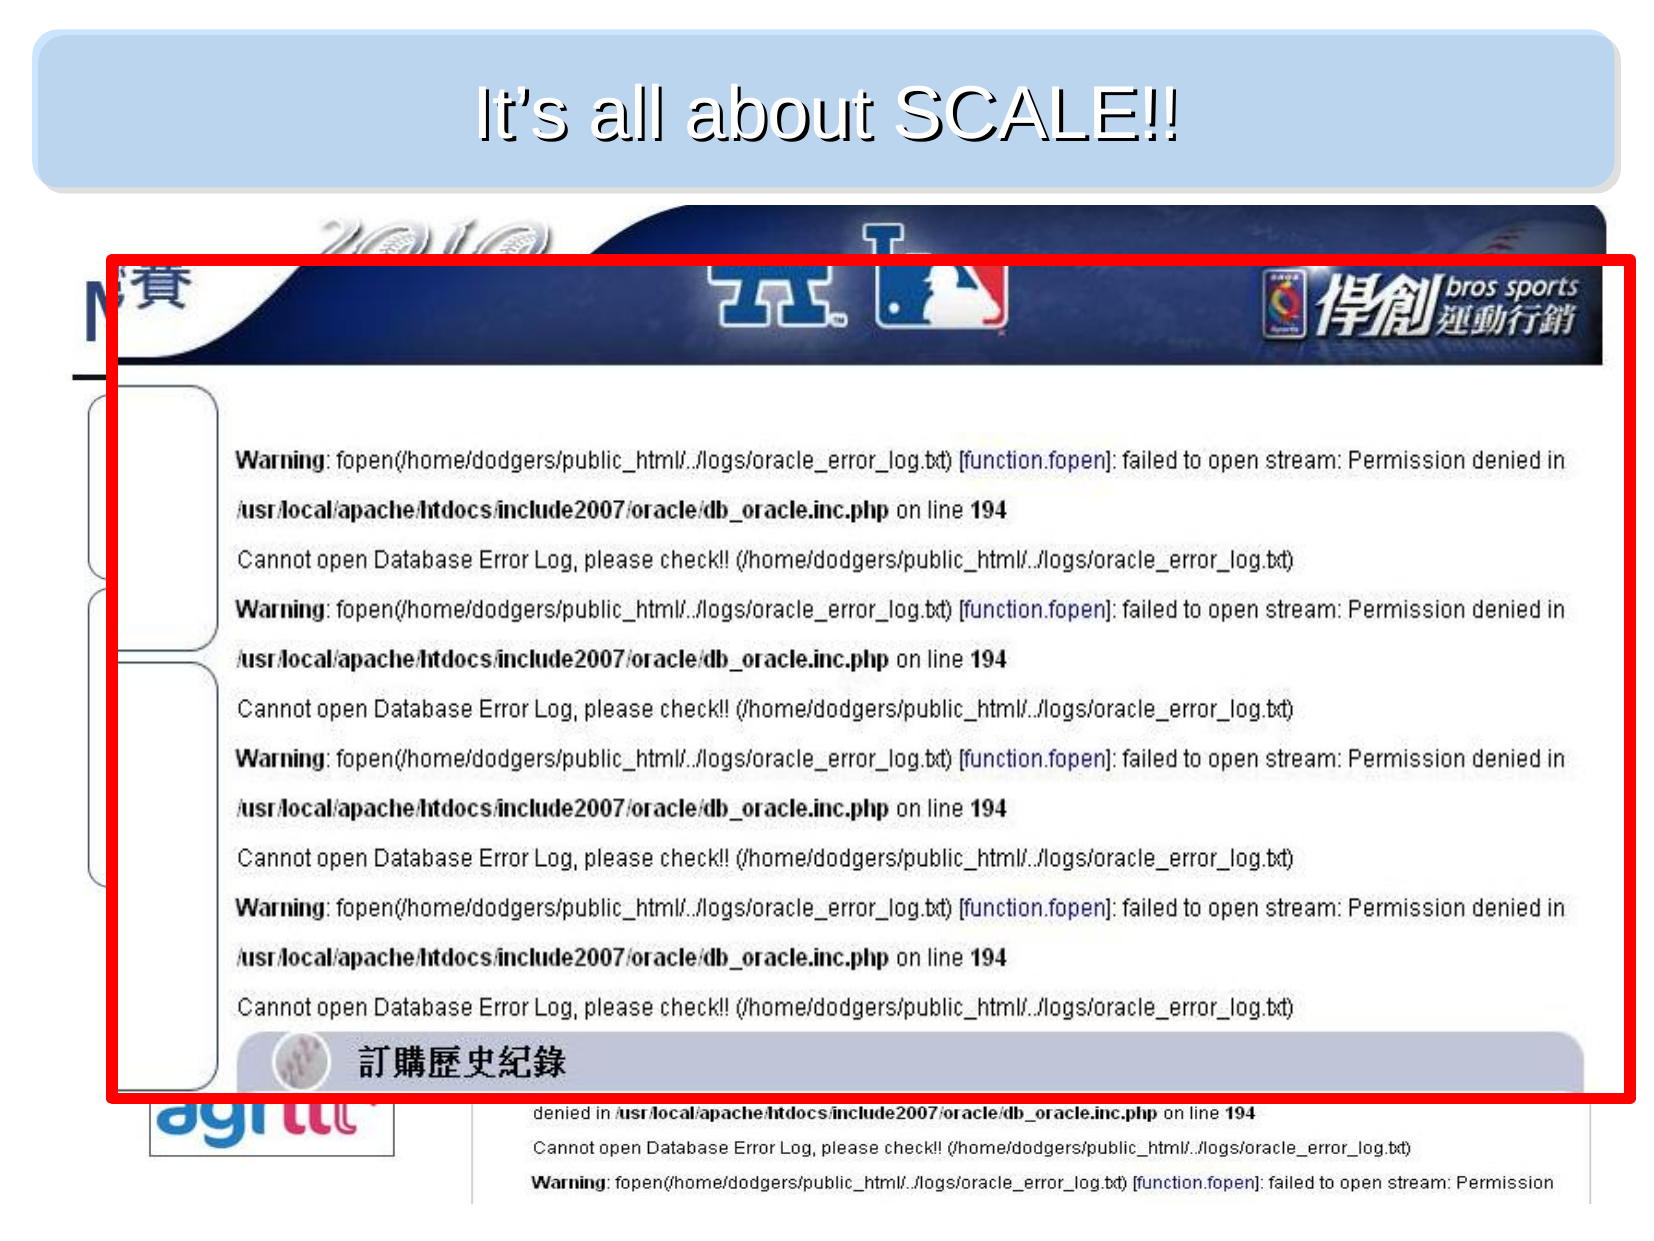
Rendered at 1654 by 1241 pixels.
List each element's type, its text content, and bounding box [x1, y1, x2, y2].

picture [118, 265, 1625, 1093]
picture [59, 205, 1625, 1204]
title It’s all about SCALE!! [123, 34, 1530, 191]
text_box [32, 29, 1615, 188]
